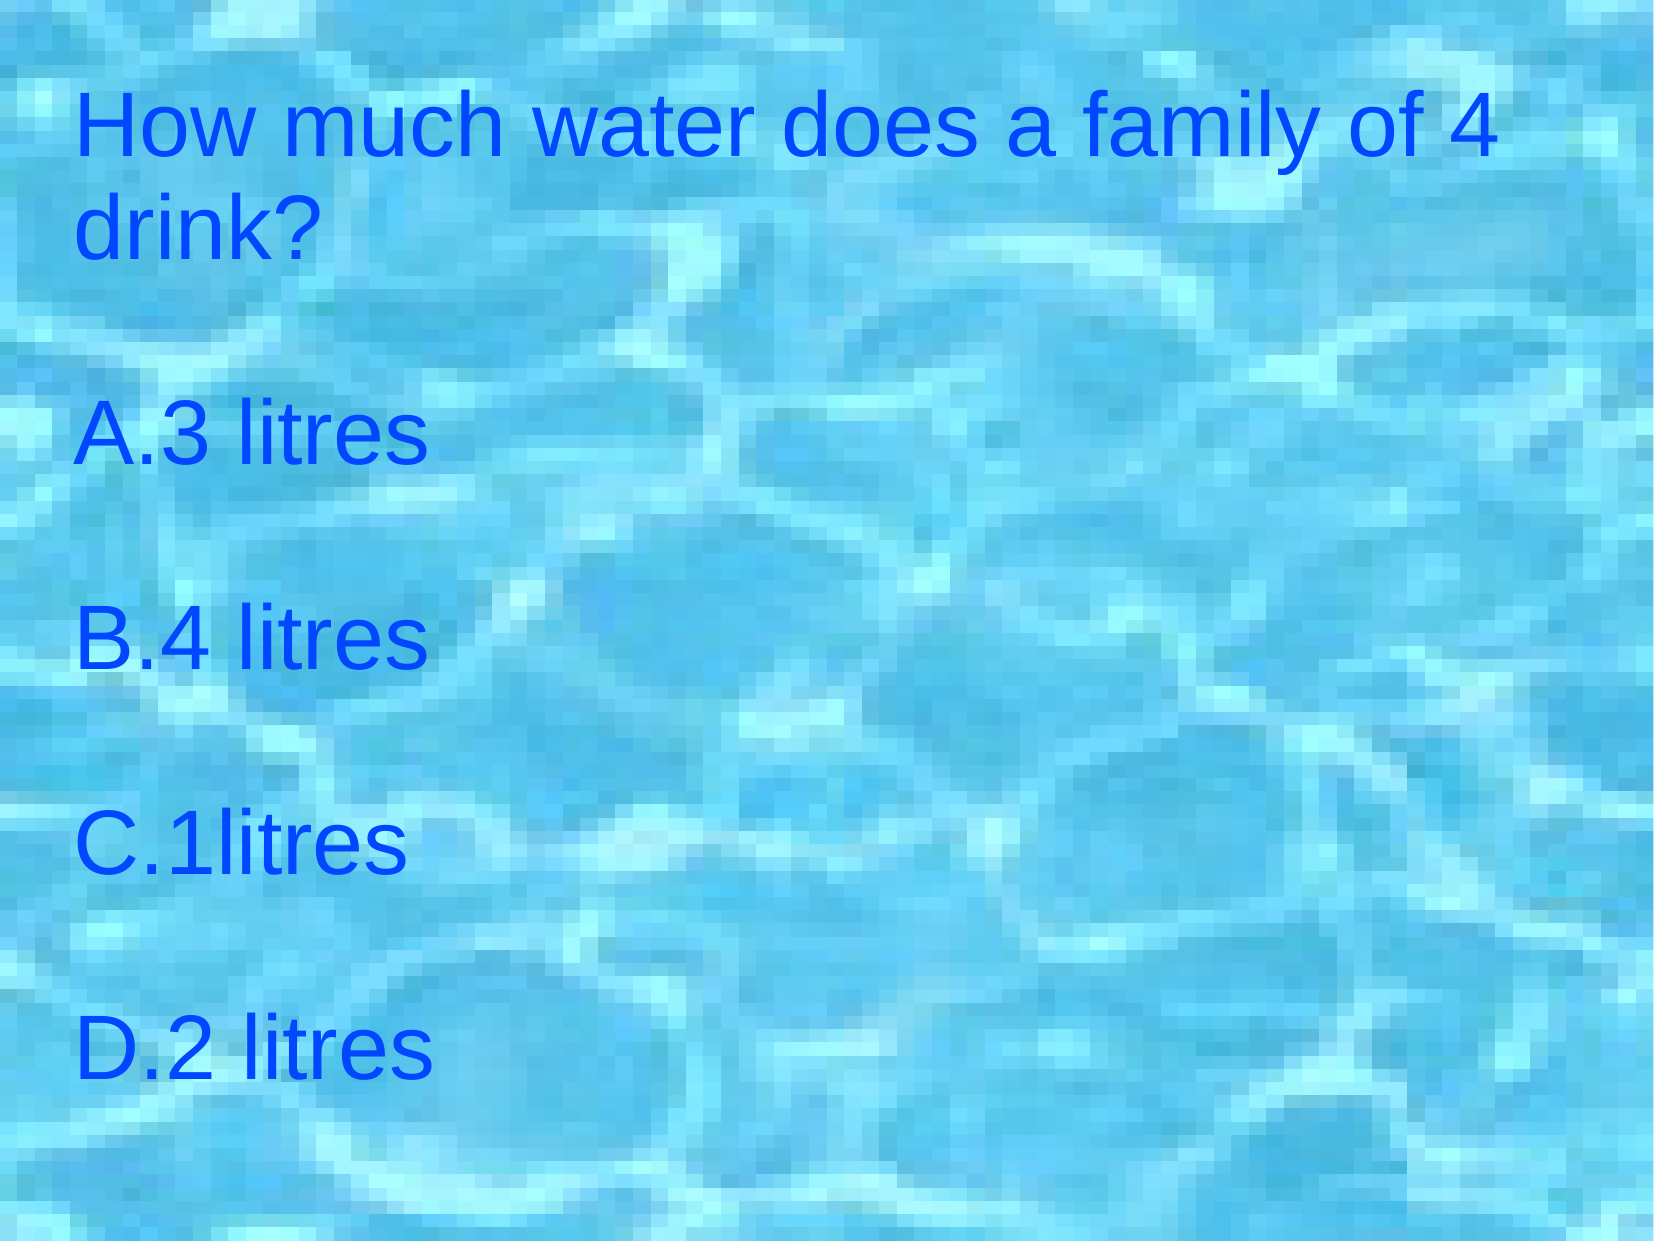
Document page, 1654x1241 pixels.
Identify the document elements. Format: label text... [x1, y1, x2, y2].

picture [0, 0, 1654, 1241]
text_box How much water does a family of 4 drink? A.3 litres B.4 litres C.1litres D.2 litres [59, 66, 1595, 1107]
